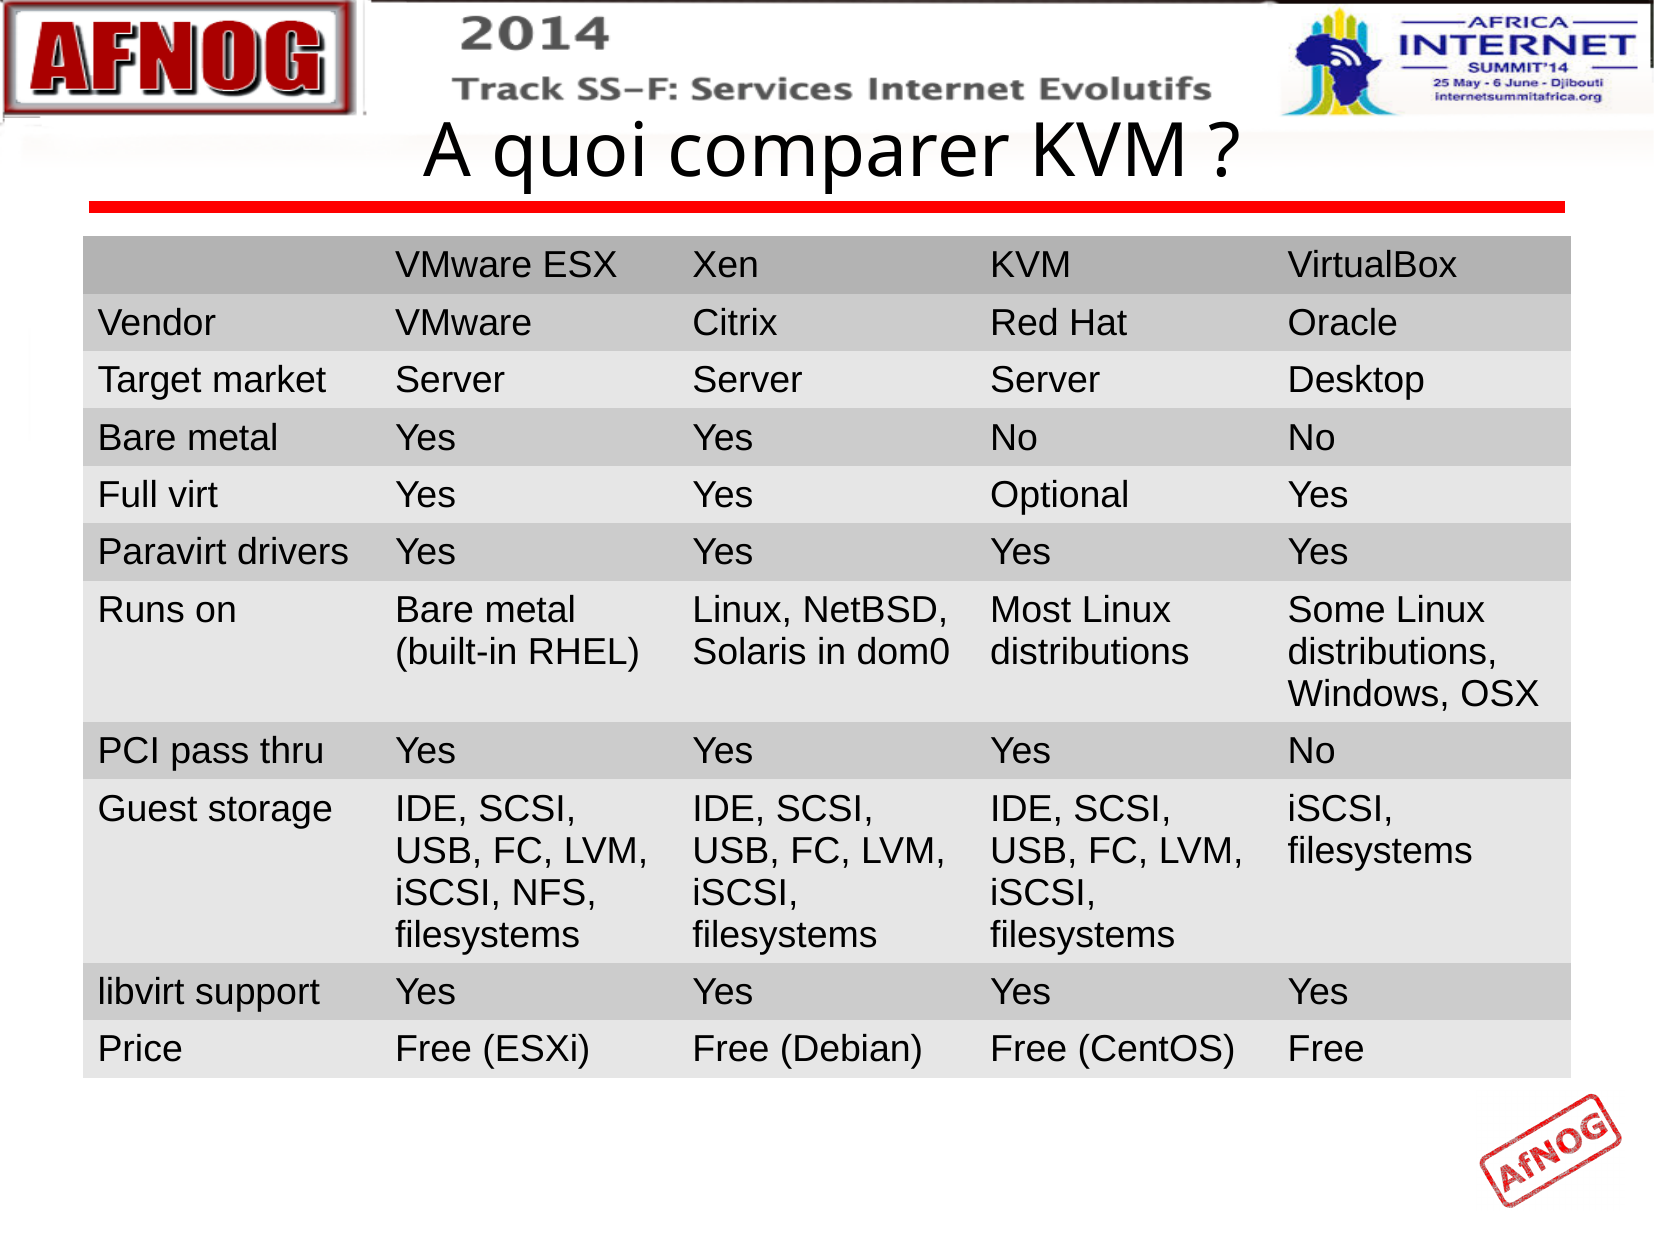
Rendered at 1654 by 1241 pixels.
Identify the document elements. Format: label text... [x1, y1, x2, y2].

table_cell iSCSI, filesystems [1273, 779, 1571, 963]
table_cell Yes [380, 523, 678, 581]
table_cell No [1273, 722, 1571, 779]
table_cell Free (CentOS) [975, 1020, 1273, 1078]
picture [0, 0, 1654, 1241]
table_cell Yes [678, 963, 975, 1020]
table_header VirtualBox [1273, 236, 1571, 294]
table_cell PCI pass thru [83, 722, 380, 779]
table_cell Yes [678, 722, 975, 779]
table_cell IDE, SCSI, USB, FC, LVM, iSCSI, filesystems [975, 779, 1273, 963]
table_cell Vendor [83, 294, 380, 351]
table_header [83, 236, 380, 294]
table_cell Most Linux distributions [975, 581, 1273, 722]
table_cell Free [1273, 1020, 1571, 1078]
table_cell Oracle [1273, 294, 1571, 351]
table_cell Server [678, 351, 975, 408]
table_cell Yes [975, 523, 1273, 581]
table_cell Citrix [678, 294, 975, 351]
table_cell Yes [1273, 963, 1571, 1020]
table_cell Linux, NetBSD, Solaris in dom0 [678, 581, 975, 722]
table_cell Full virt [83, 466, 380, 523]
table_cell Yes [975, 722, 1273, 779]
table_cell Some Linux distributions, Windows, OSX [1273, 581, 1571, 722]
table_cell VMware [380, 294, 678, 351]
table_cell Yes [380, 466, 678, 523]
table_cell Server [380, 351, 678, 408]
table_cell Runs on [83, 581, 380, 722]
table_cell Desktop [1273, 351, 1571, 408]
table_cell Bare metal (built-in RHEL) [380, 581, 678, 722]
title A quoi comparer KVM ? [88, 59, 1577, 237]
table_cell Free (ESXi) [380, 1020, 678, 1078]
table_cell Server [975, 351, 1273, 408]
table_header KVM [975, 236, 1273, 294]
table_cell Target market [83, 351, 380, 408]
table_cell Yes [380, 963, 678, 1020]
table_cell Guest storage [83, 779, 380, 963]
table_cell Yes [975, 963, 1273, 1020]
table_cell Red Hat [975, 294, 1273, 351]
table_cell Yes [678, 466, 975, 523]
table_cell libvirt support [83, 963, 380, 1020]
table_cell Yes [678, 523, 975, 581]
table_cell Yes [1273, 466, 1571, 523]
table_cell Free (Debian) [678, 1020, 975, 1078]
table_cell IDE, SCSI, USB, FC, LVM, iSCSI, NFS, filesystems [380, 779, 678, 963]
table_cell Yes [1273, 523, 1571, 581]
table_cell Yes [380, 722, 678, 779]
table_cell Yes [380, 408, 678, 466]
table_cell No [1273, 408, 1571, 466]
table_header Xen [678, 236, 975, 294]
table_cell Yes [678, 408, 975, 466]
table_cell IDE, SCSI, USB, FC, LVM, iSCSI, filesystems [678, 779, 975, 963]
table_cell Bare metal [83, 408, 380, 466]
table_cell No [975, 408, 1273, 466]
table_cell Optional [975, 466, 1273, 523]
table_cell Price [83, 1020, 380, 1078]
table_cell Paravirt drivers [83, 523, 380, 581]
table_header VMware ESX [380, 236, 678, 294]
